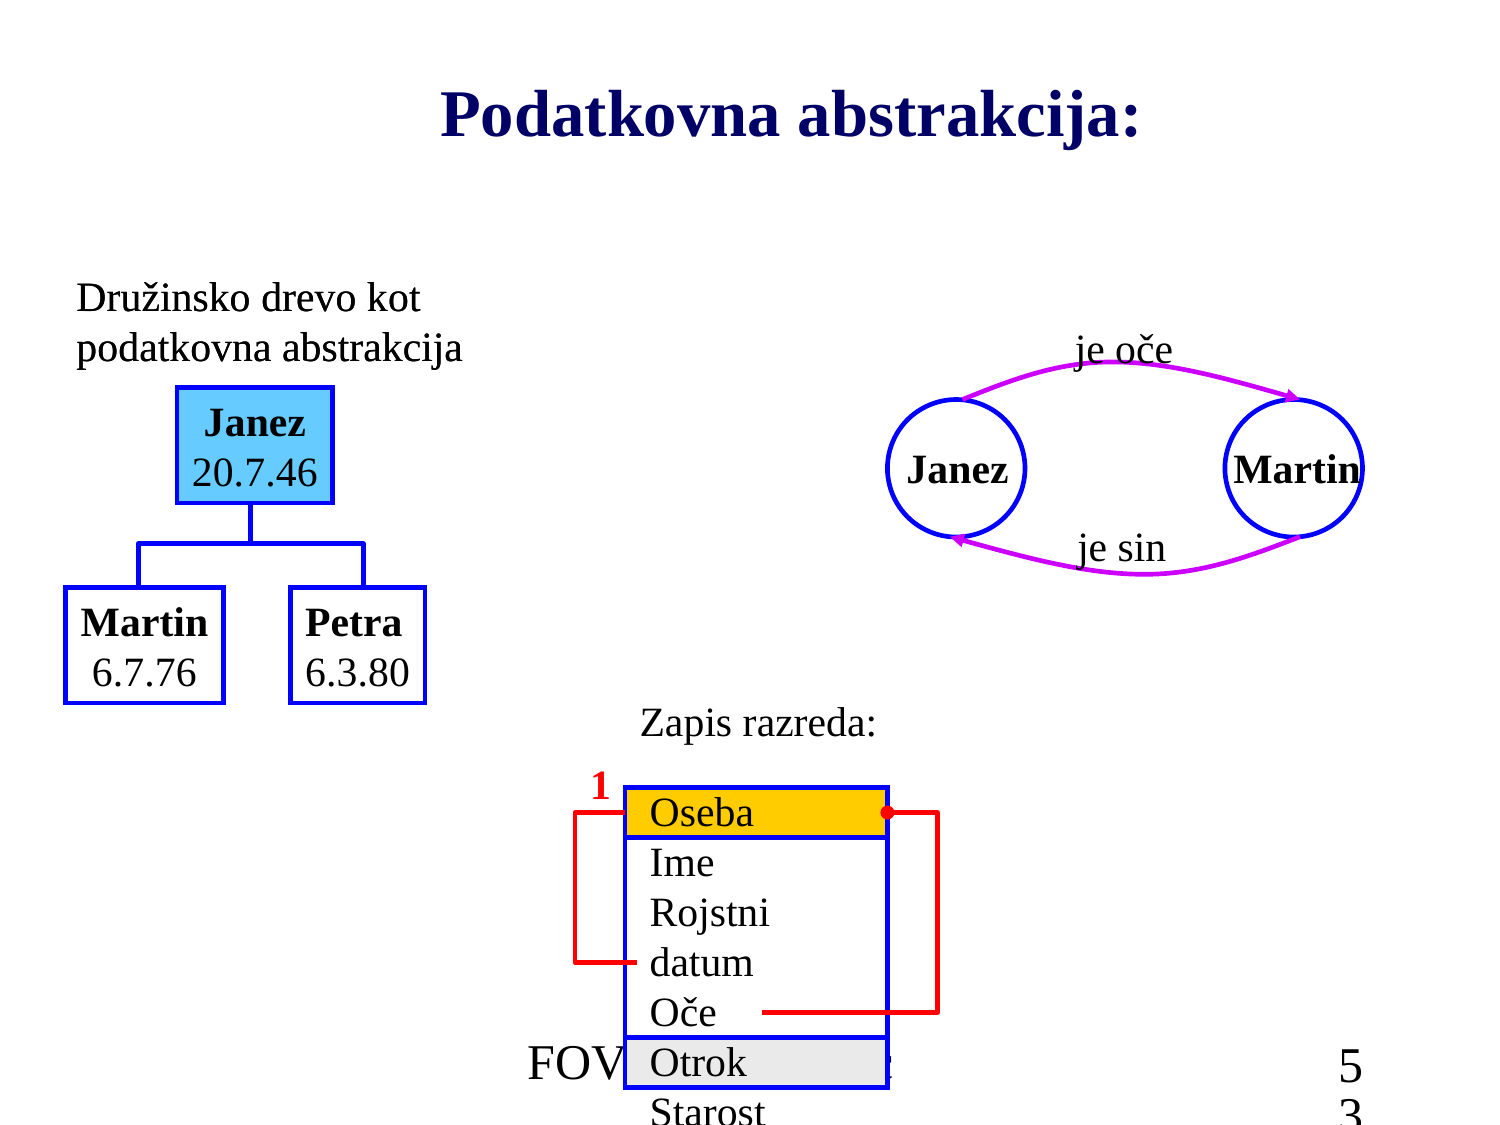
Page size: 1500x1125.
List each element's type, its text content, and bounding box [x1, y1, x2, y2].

text_box Petra 6.3.80 [290, 587, 426, 703]
text_box je oče [1060, 314, 1189, 380]
text_box [627, 790, 634, 835]
text_box Zapis razreda: [624, 687, 893, 754]
text_box Martin 6.7.76 [65, 587, 224, 703]
text_box Oseba Ime Rojstni datum Oče Otrok Starost [634, 1040, 885, 1085]
text_box 1 [575, 750, 626, 816]
text_box [627, 1040, 634, 1085]
text_box je sin [1062, 512, 1182, 578]
text_box Janez 20.7.46 [177, 387, 333, 503]
text_box Oseba Ime Rojstni datum Oče Otrok Starost [634, 840, 885, 1035]
text_box Janez [891, 434, 1024, 500]
text_box Oseba Ime Rojstni datum Oče Otrok Starost [634, 790, 885, 835]
text_box Oseba Ime Rojstni datum Oče Otrok Starost [634, 777, 900, 810]
text_box Družinsko drevo kot podatkovna abstrakcija [61, 262, 479, 378]
text_box Podatkovna abstrakcija: [425, 62, 1159, 158]
text_box Oseba Ime Rojstni datum Oče Otrok Starost [890, 815, 900, 1010]
text_box Martin [1218, 434, 1377, 500]
text_box Oseba Ime Rojstni datum Oče Otrok Starost [634, 1015, 900, 1125]
